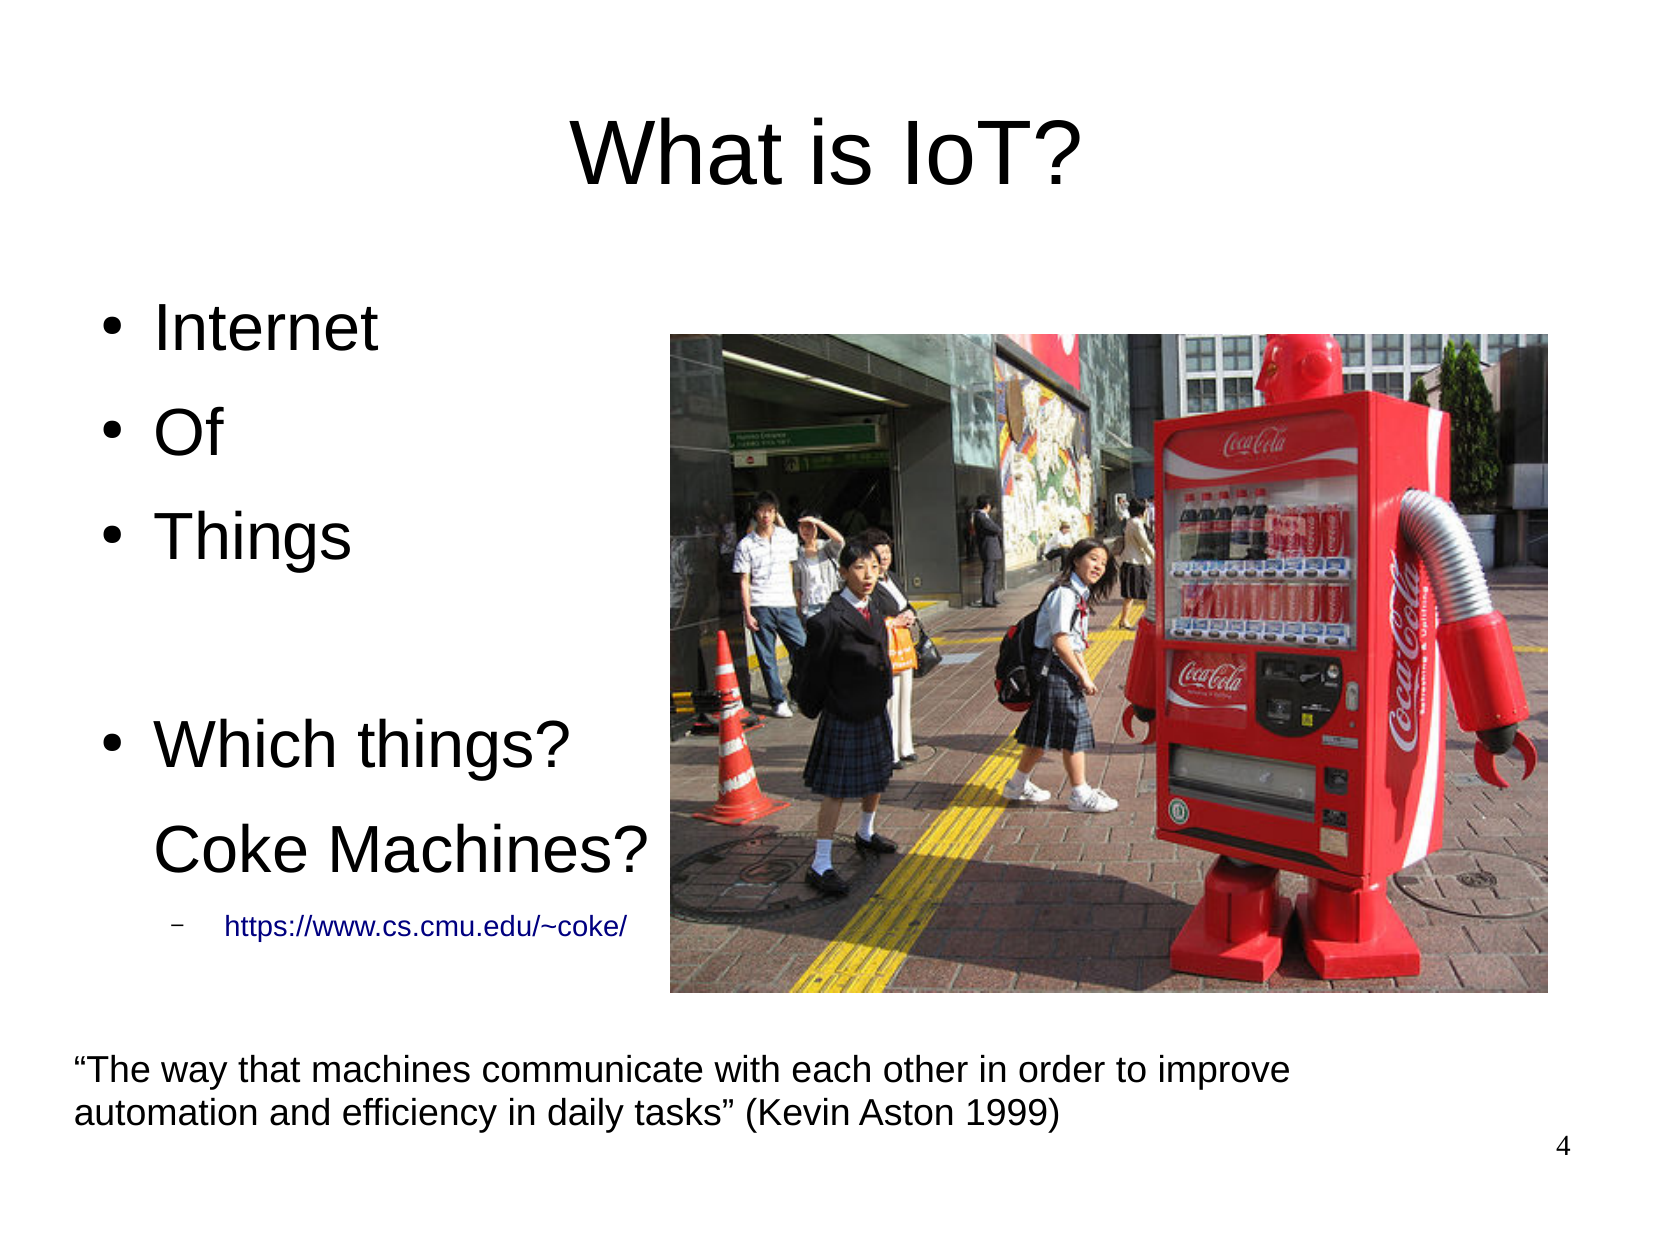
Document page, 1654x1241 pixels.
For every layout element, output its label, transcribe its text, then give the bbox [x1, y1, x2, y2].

picture [670, 334, 1548, 993]
title What is IoT? [82, 49, 1571, 257]
list Internet Of Things Which things? Coke Machines? https://www.cs.cmu.edu/~coke/ [82, 290, 1571, 1010]
text_box “The way that machines communicate with each other in order to improve automation and efficiency in daily tasks” (Kevin Aston 1999) [59, 1041, 1451, 1217]
